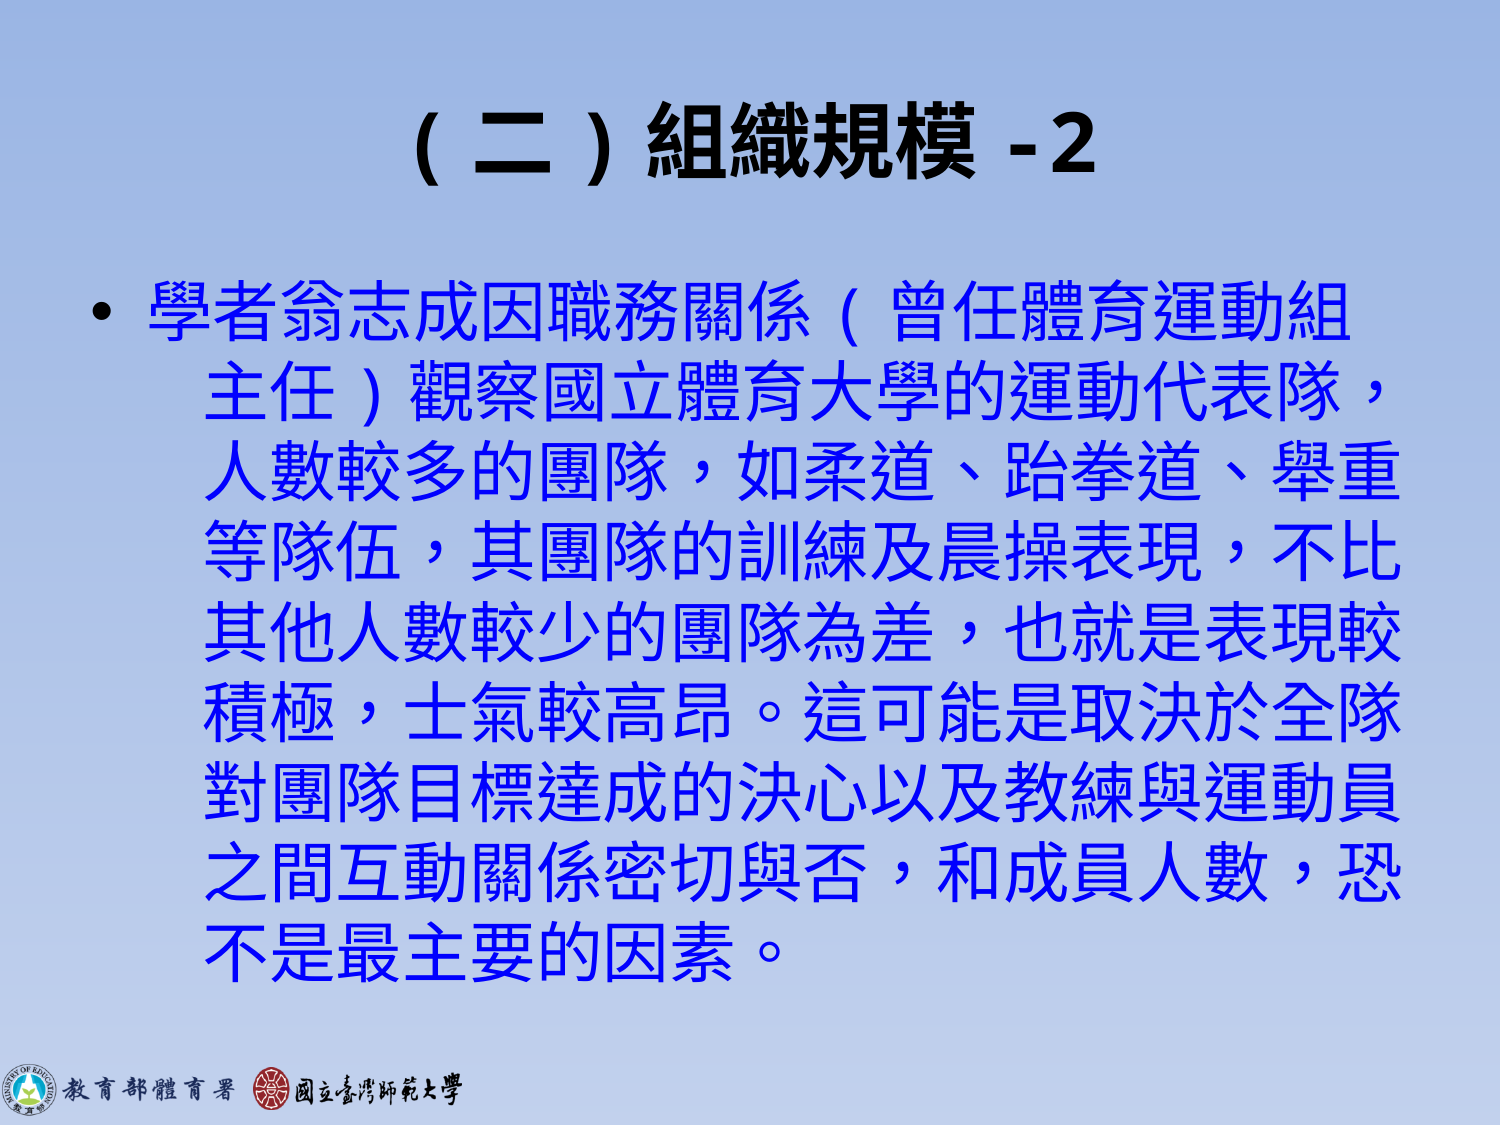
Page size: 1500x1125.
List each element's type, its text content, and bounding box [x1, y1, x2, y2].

list 學者翁志成因職務關係(曾任體育運動組主任)觀察國立體育大學的運動代表隊，人數較多的團隊，如柔道、跆拳道、舉重等隊伍，其團隊的訓練及晨操表現，不比其他人數較少的團隊為差，也就是表現較積極，士氣較高昂。這可能是取決於全隊對團隊目標達成的決心以及教練與運動員之間互動關係密切與否，和成員人數，恐不是最主要的因素。 [75, 262, 1426, 1005]
title (二)組織規模-2 [75, 45, 1426, 233]
